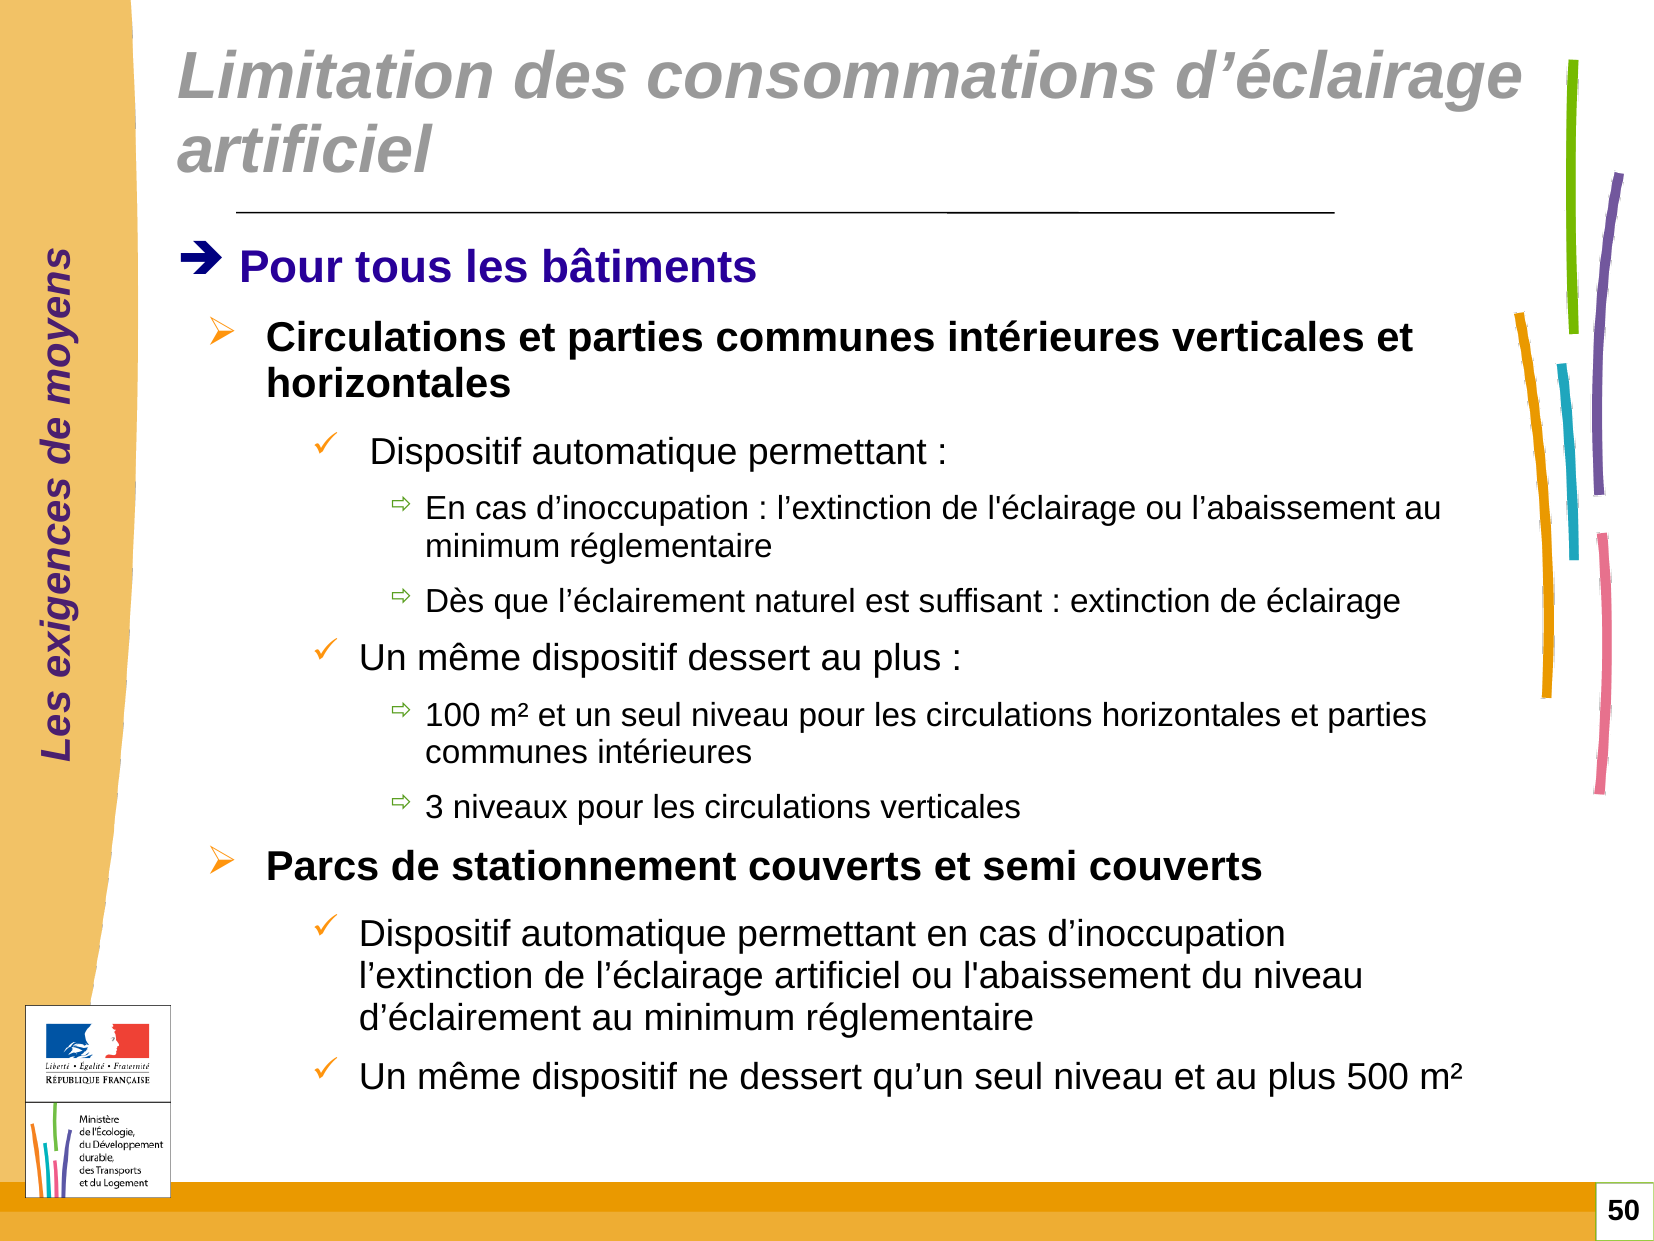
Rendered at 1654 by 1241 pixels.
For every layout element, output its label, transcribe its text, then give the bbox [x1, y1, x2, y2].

list Pour tous les bâtiments Circulations et parties communes intérieures verticales et horizontales Dispositif automatique permettant : En cas d’inoccupation : l’extinction de l'éclairage ou l’abaissement au minimum réglementaire Dès que l’éclairement naturel est suffisant : extinction de éclairage Un même dispositif dessert au plus : 100 m² et un seul niveau pour les circulations horizontales et parties communes intérieures 3 niveaux pour les circulations verticales Parcs de stationnement couverts et semi couverts Dispositif automatique permettant en cas d’inoccupation l’extinction de l’éclairage artificiel ou l'abaissement du niveau d’éclairement au minimum réglementaire Un même dispositif ne dessert qu’un seul niveau et au plus 500 m² [177, 236, 1465, 1123]
picture [0, 0, 1654, 1241]
text_box Les exigences de moyens [11, 47, 101, 963]
title Limitation des consommations d’éclairage artificiel [177, 29, 1536, 198]
